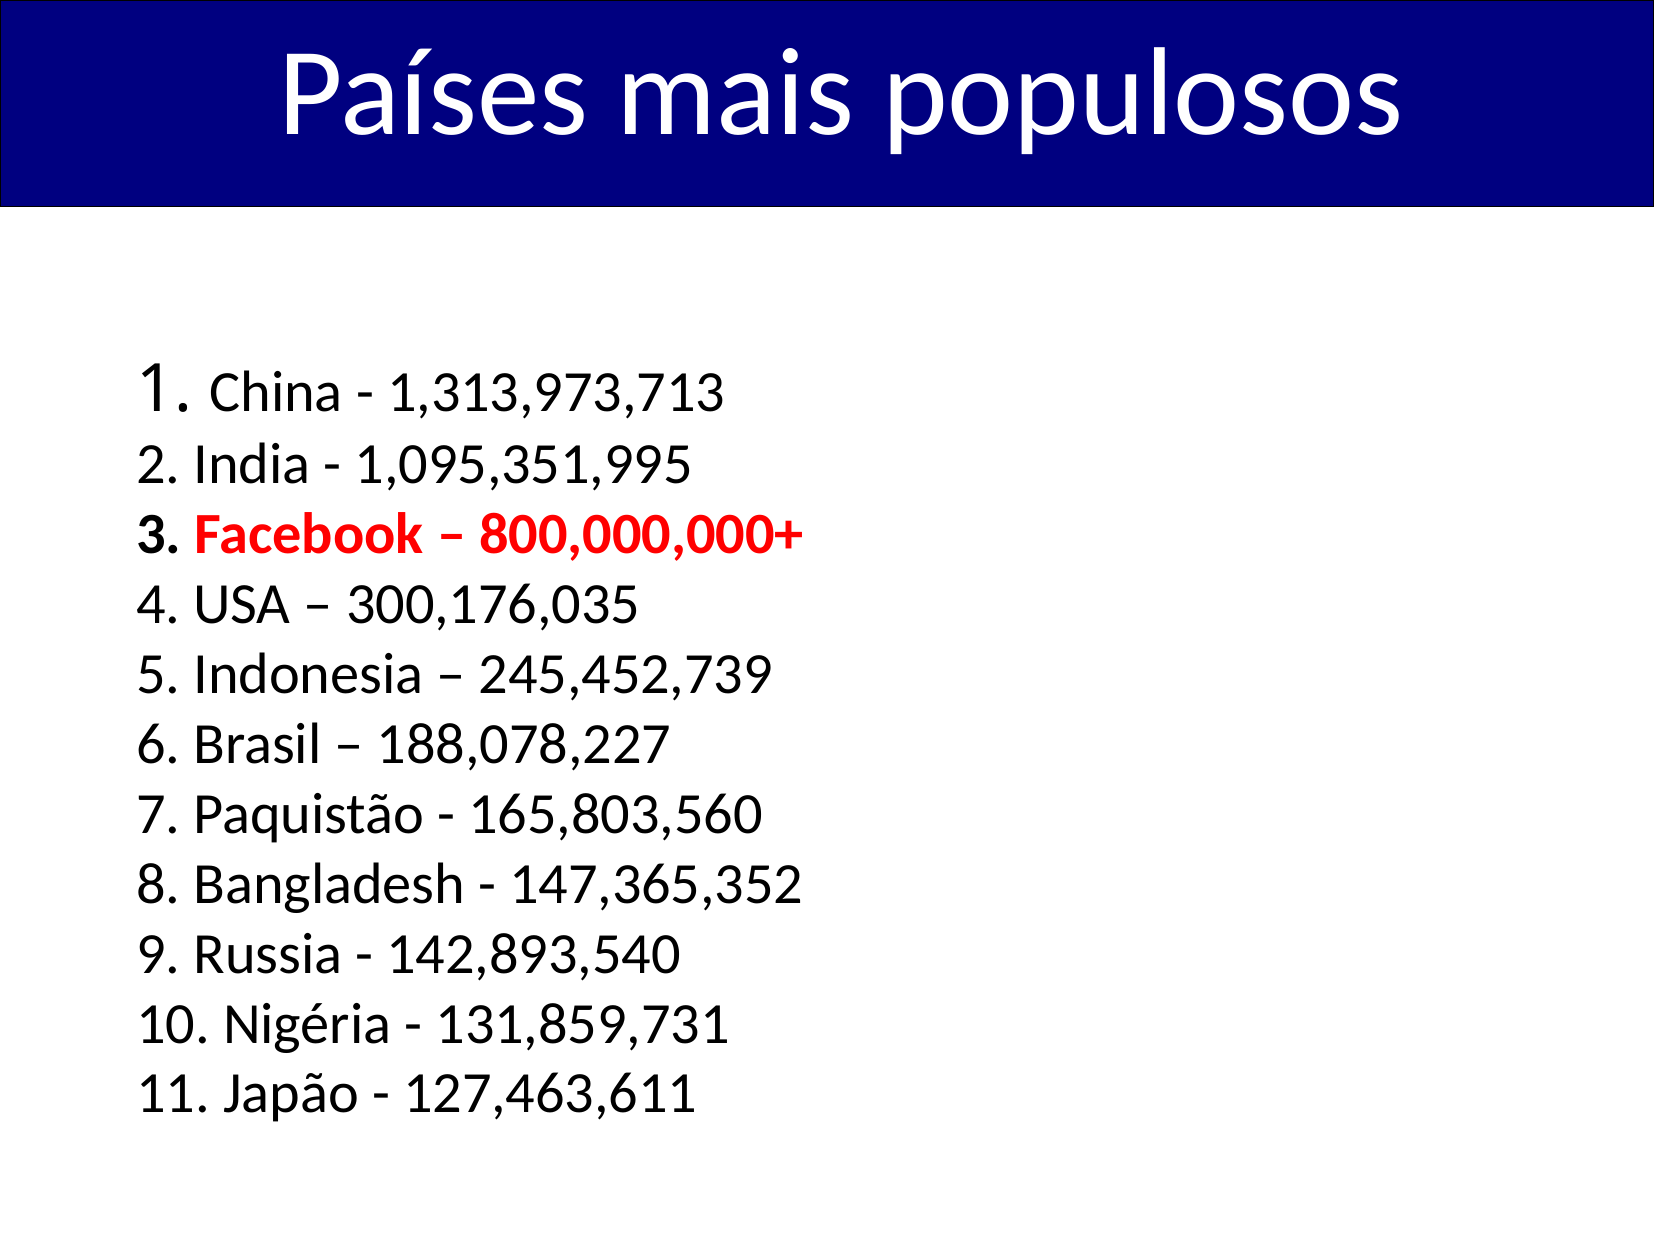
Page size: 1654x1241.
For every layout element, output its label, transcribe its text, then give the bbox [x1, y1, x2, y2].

title Países mais populosos [0, 0, 1654, 207]
text_box China - 1,313,973,713 India - 1,095,351,995 Facebook – 800,000,000+ USA – 300,176,035 Indonesia – 245,452,739 Brasil – 188,078,227 Paquistão - 165,803,560 Bangladesh - 147,365,352 Russia - 142,893,540 Nigéria - 131,859,731 Japão - 127,463,611 [121, 337, 1560, 1137]
